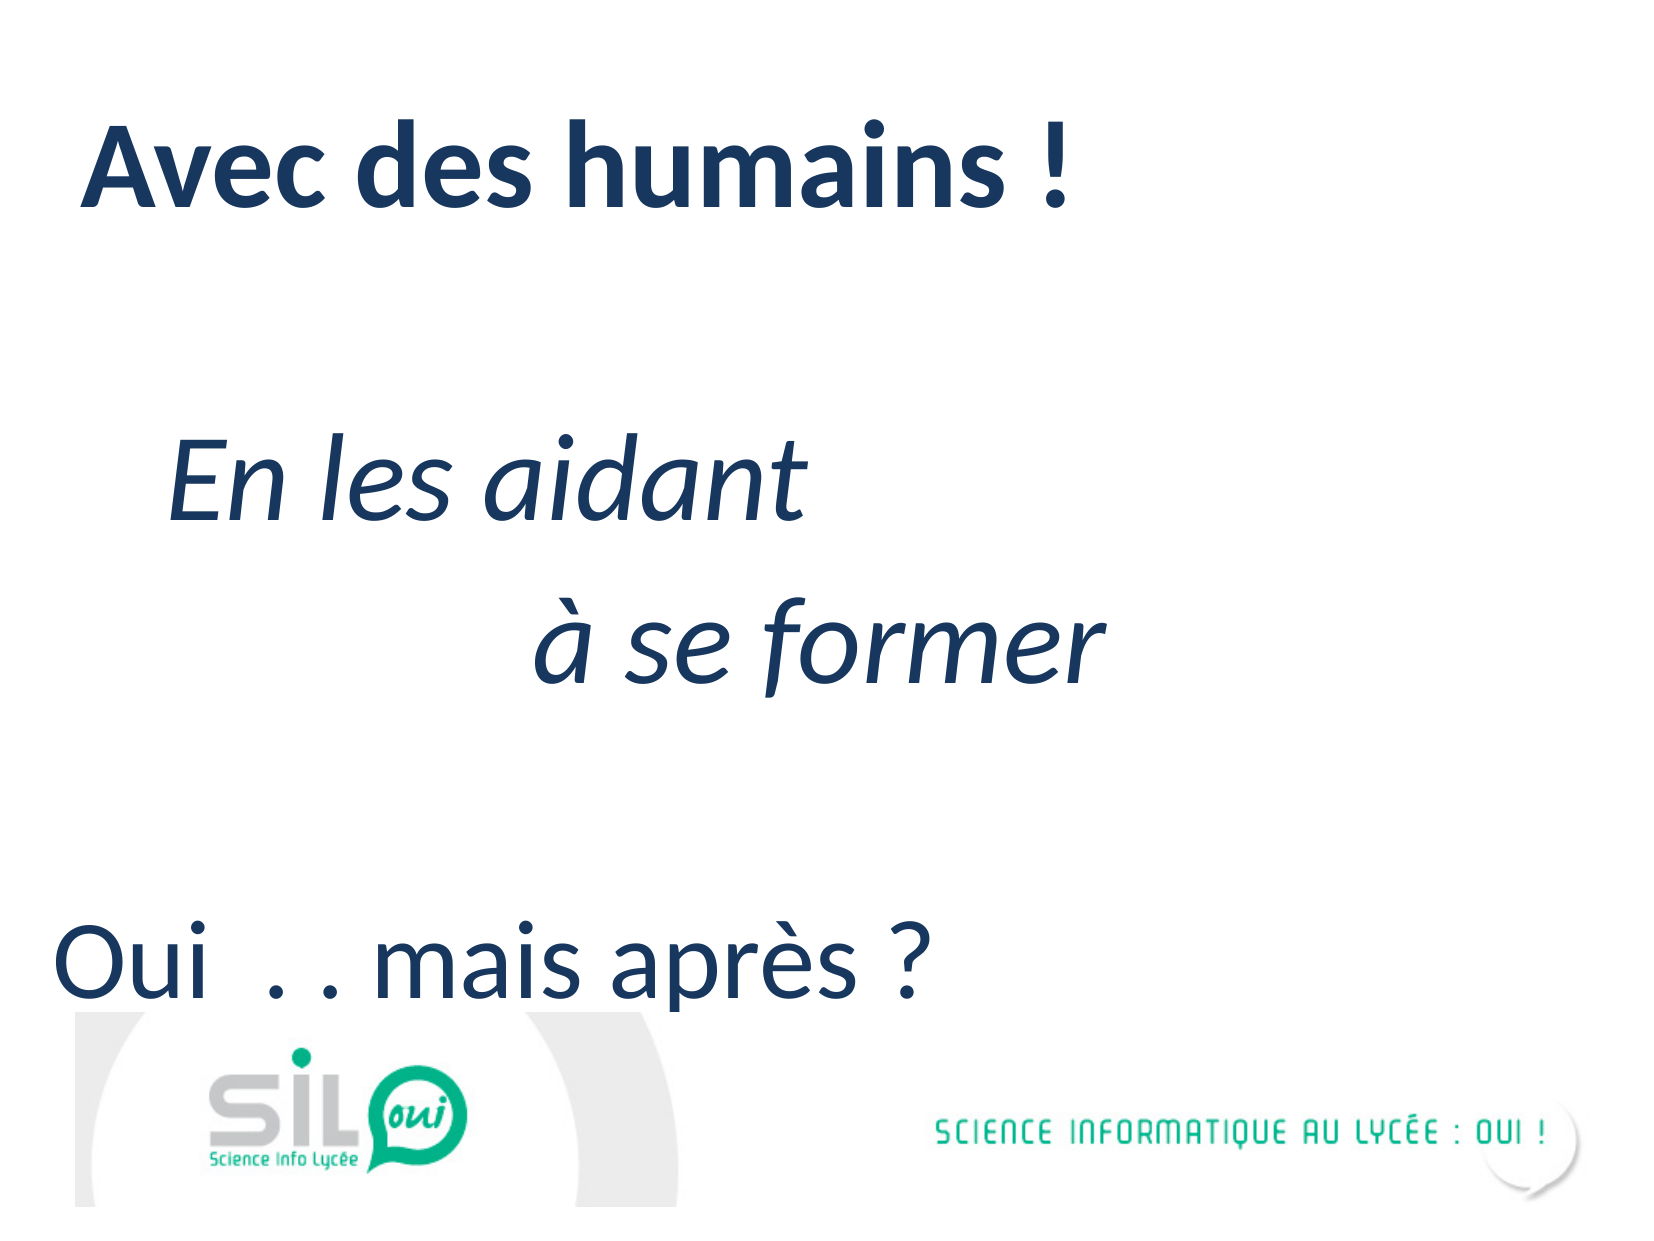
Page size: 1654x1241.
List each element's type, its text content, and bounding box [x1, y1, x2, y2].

list Avec des humains ! En les aidant à se former Oui . . mais après ? [37, 75, 1613, 1013]
picture [75, 1012, 1607, 1207]
